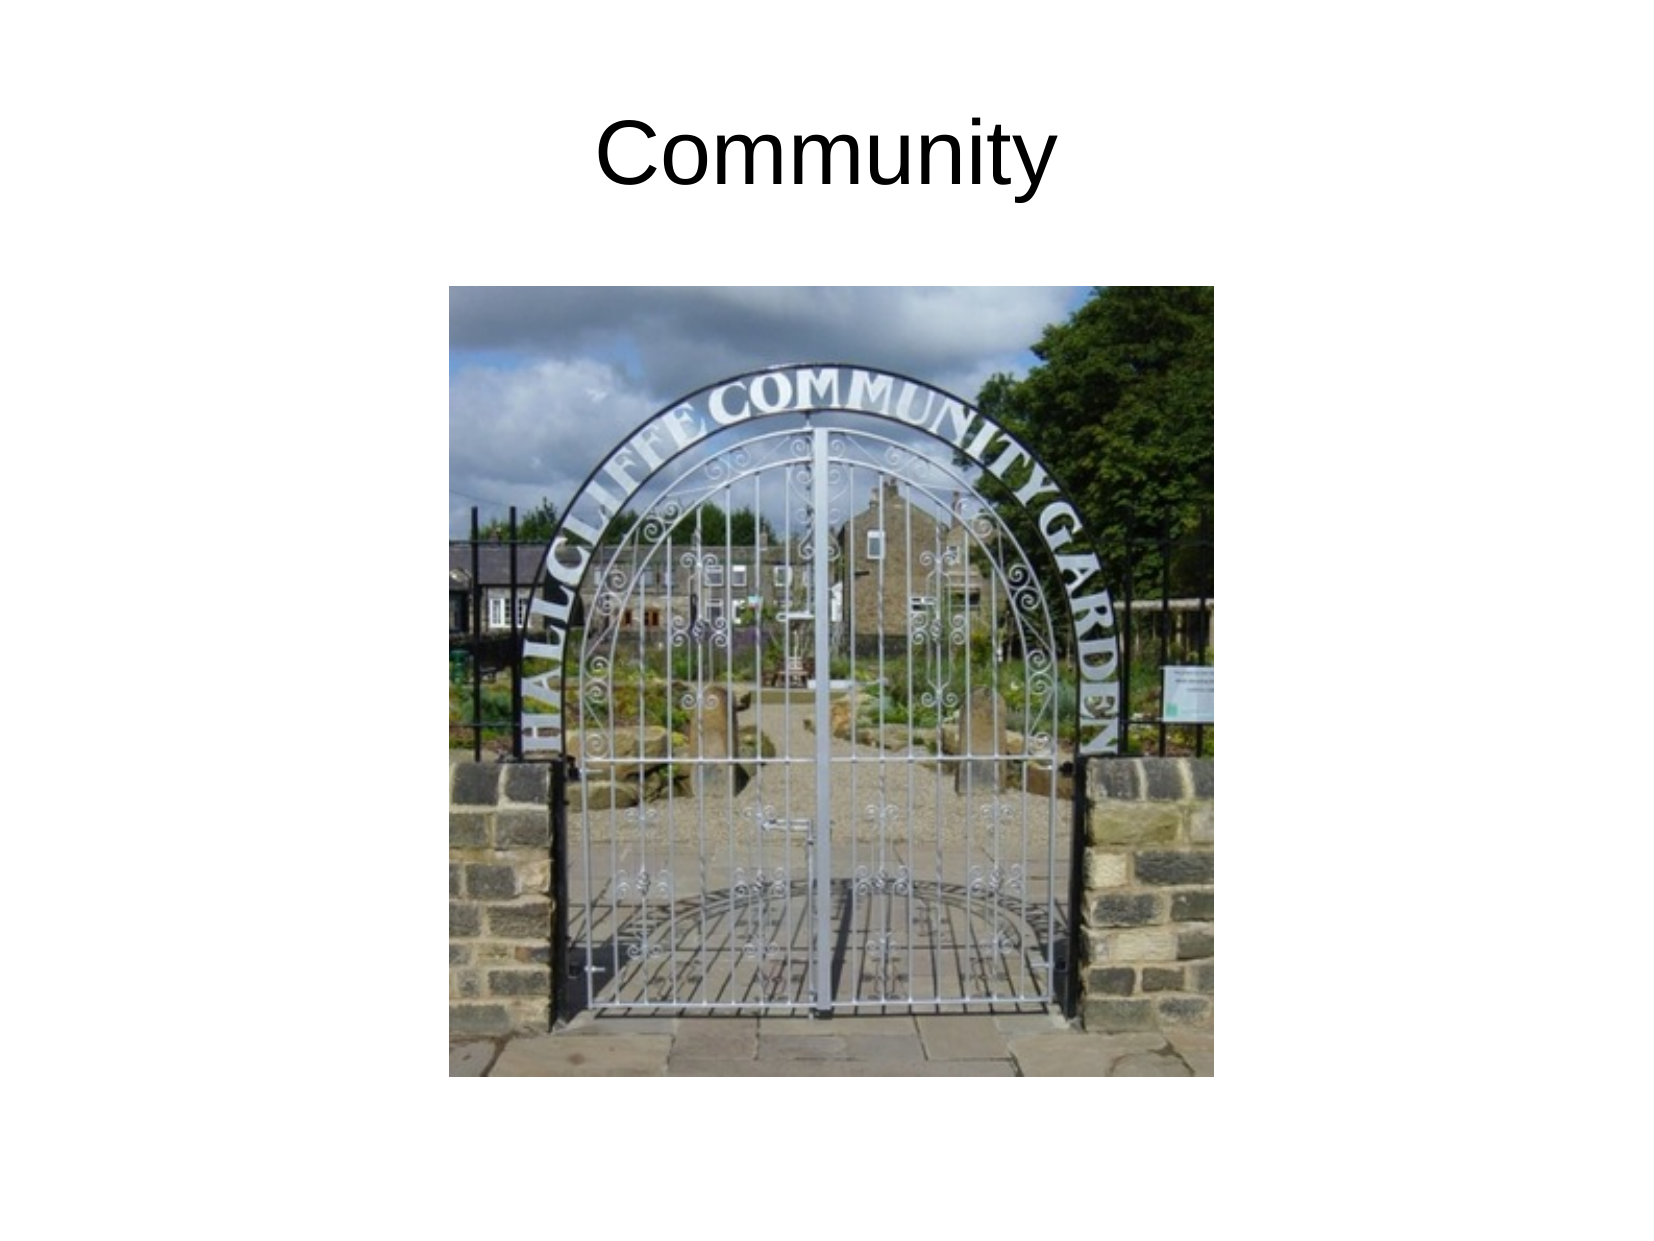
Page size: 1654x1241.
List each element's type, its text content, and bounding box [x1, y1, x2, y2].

picture [449, 286, 1214, 1077]
title Community [82, 49, 1571, 257]
